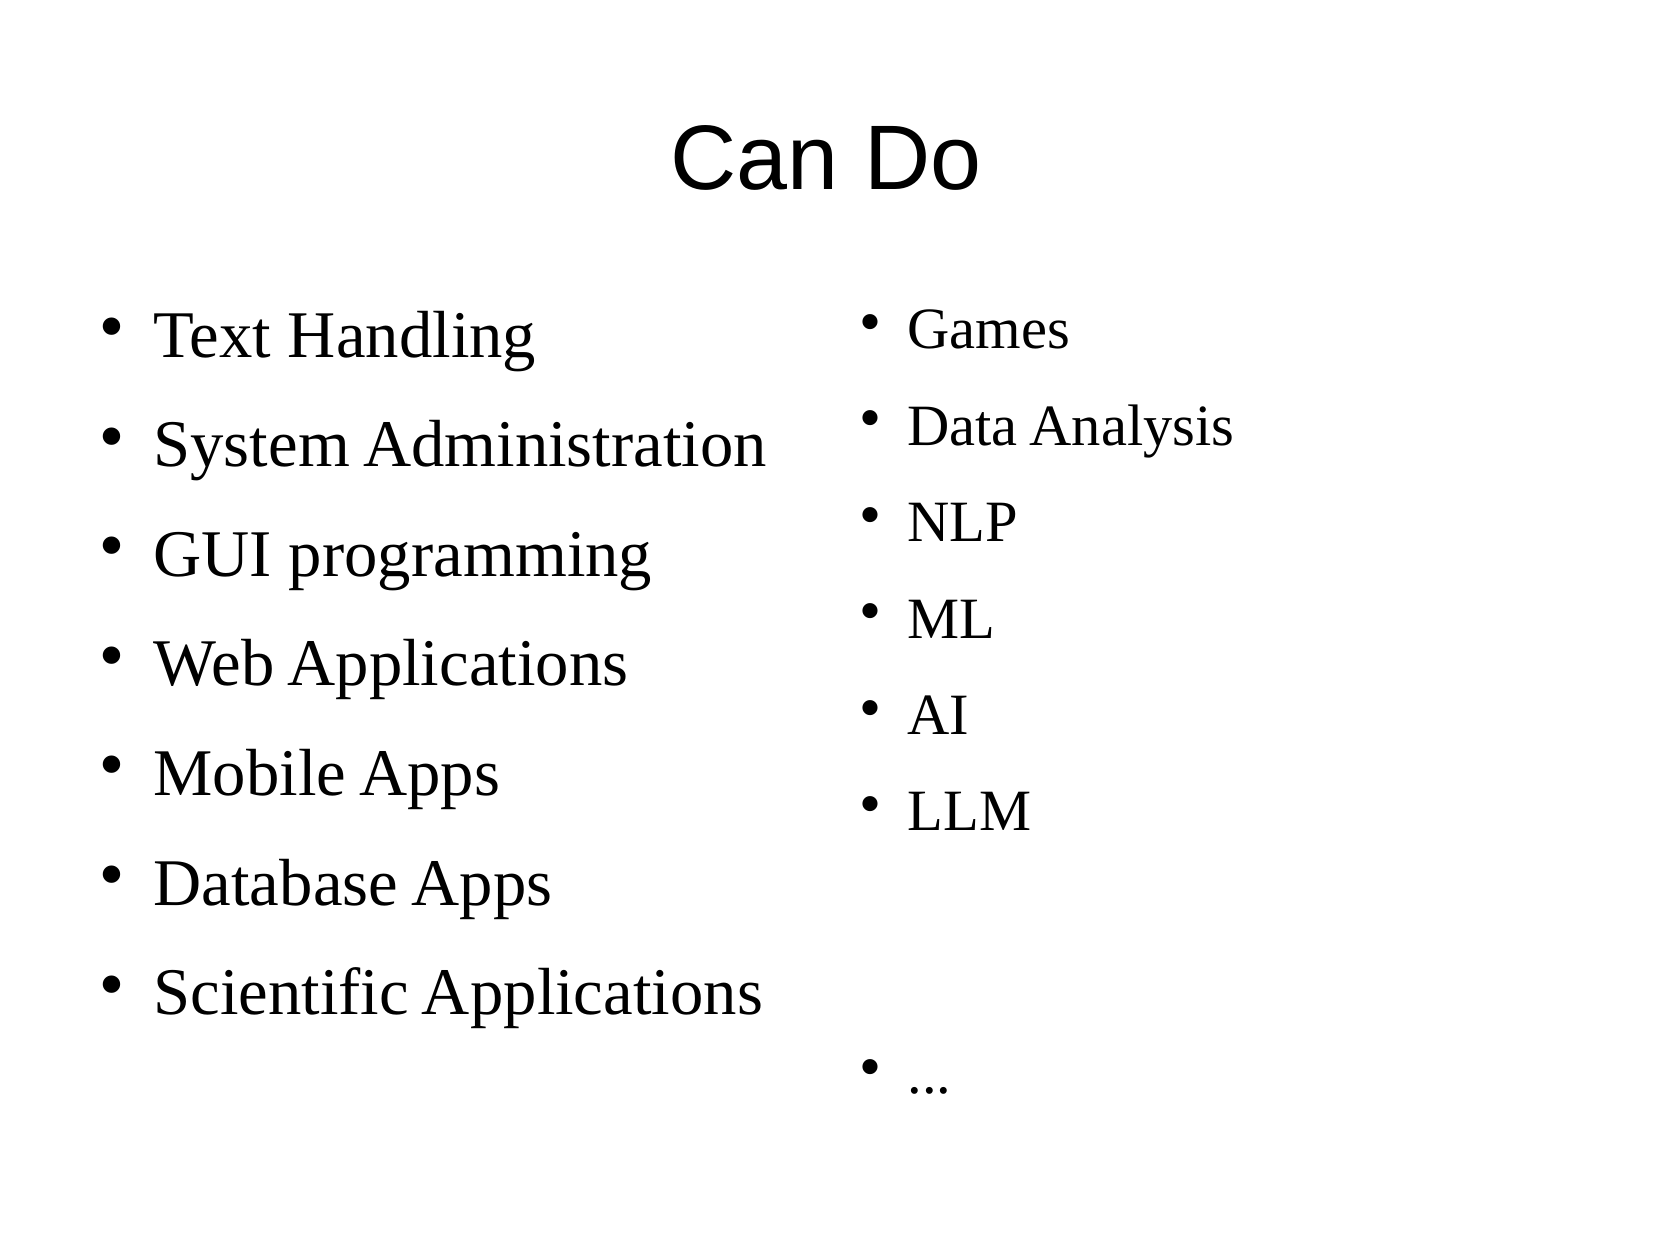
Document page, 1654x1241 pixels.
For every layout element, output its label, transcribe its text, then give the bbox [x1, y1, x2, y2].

list Text Handling System Administration GUI programming Web Applications Mobile Apps Database Apps Scientific Applications [82, 290, 809, 1109]
list Games Data Analysis NLP ML AI LLM ... [844, 290, 1571, 1109]
title Can Do [82, 49, 1571, 257]
